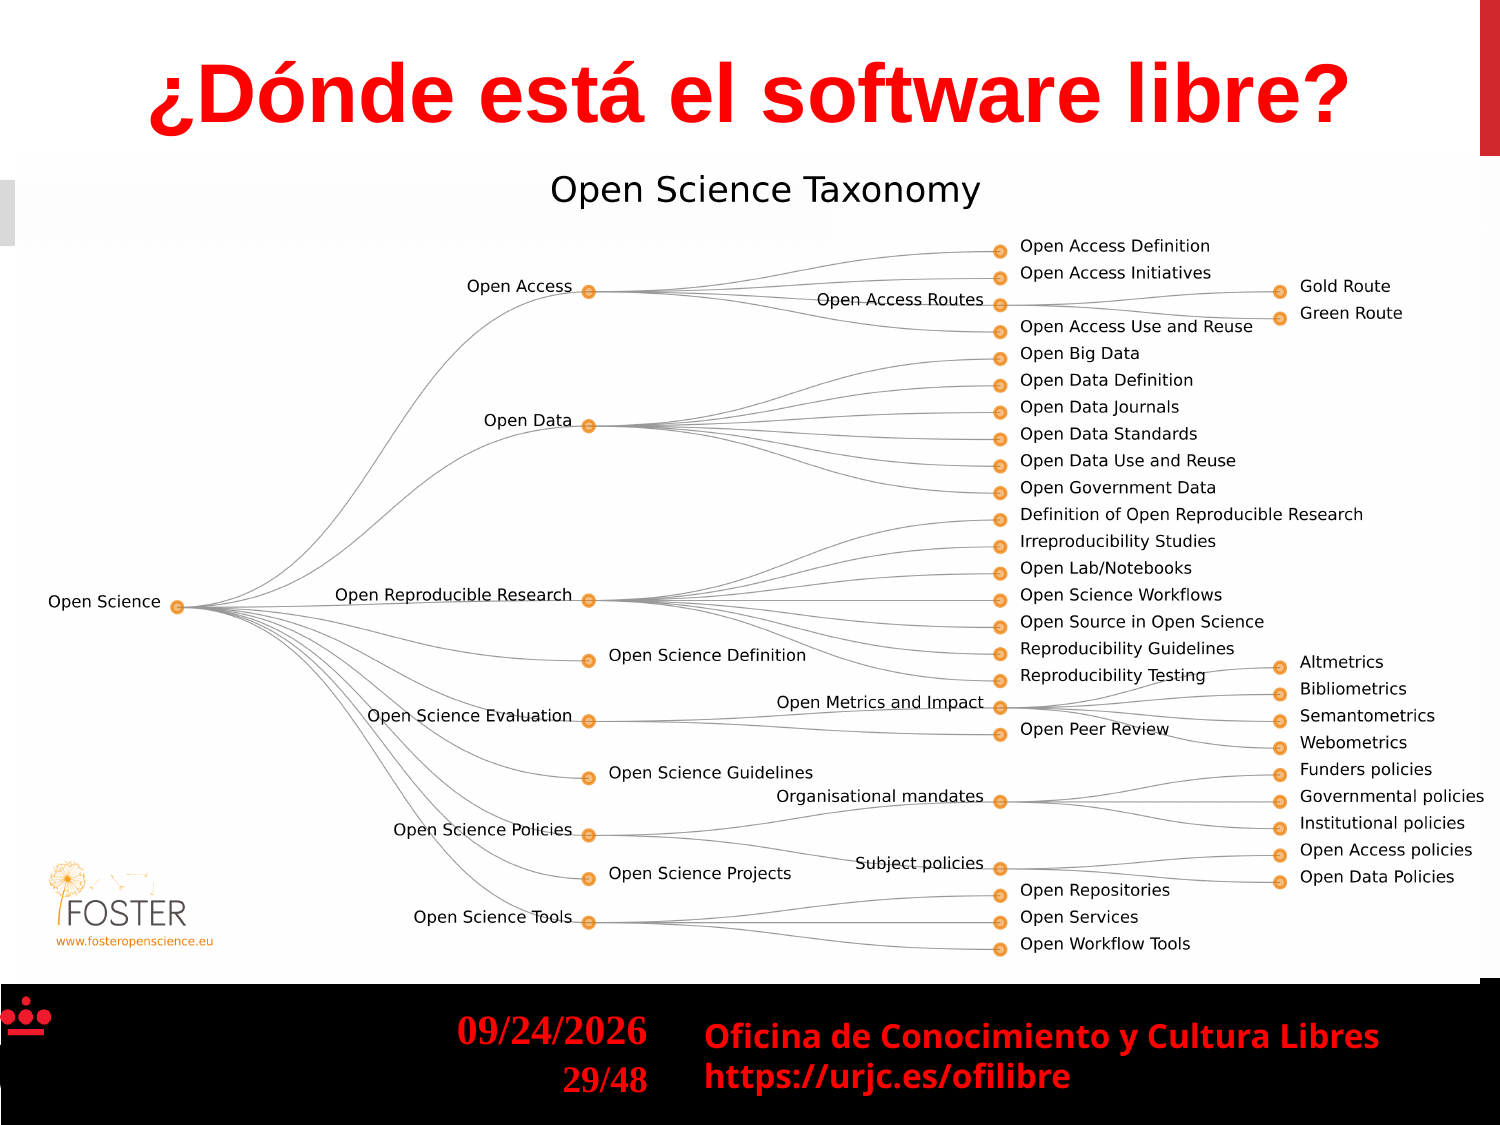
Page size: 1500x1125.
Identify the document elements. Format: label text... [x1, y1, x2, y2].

title ¿Dónde está el software libre? [75, 15, 1425, 156]
picture [15, 156, 1500, 978]
